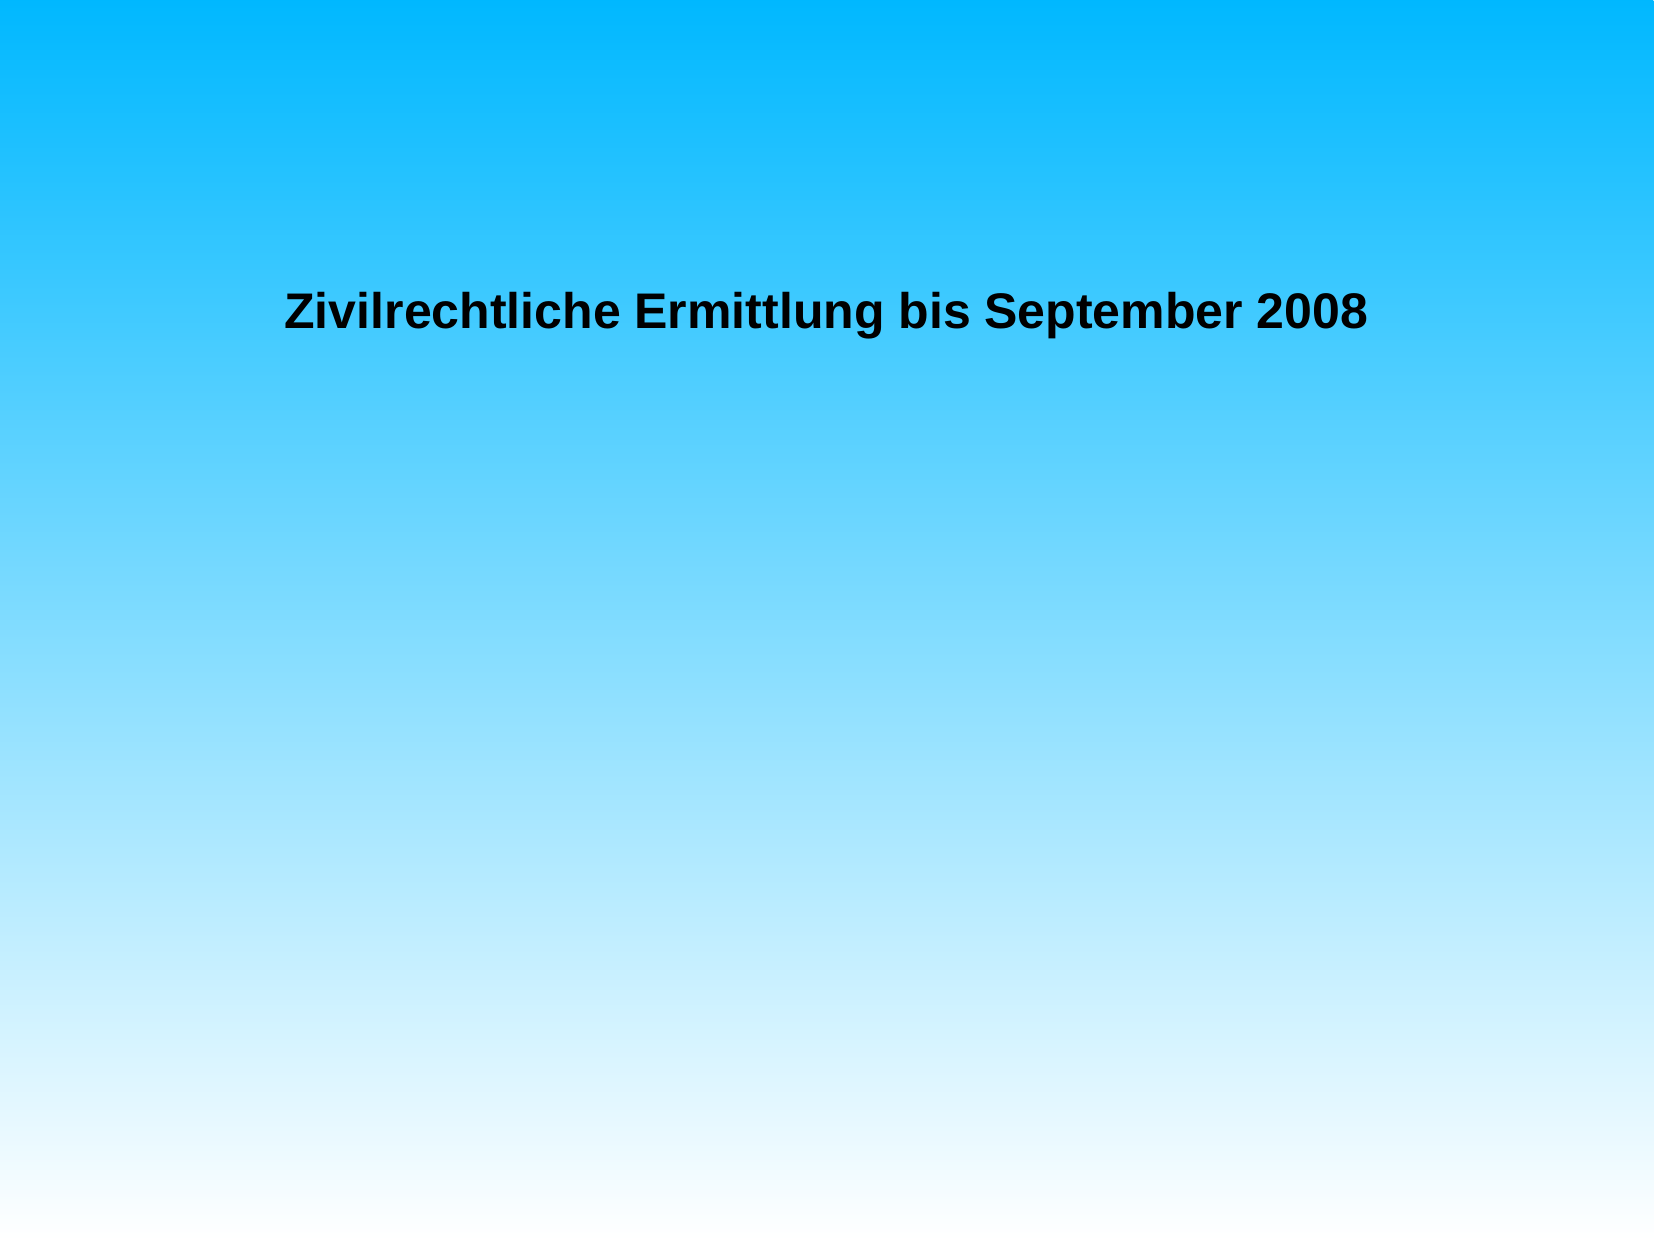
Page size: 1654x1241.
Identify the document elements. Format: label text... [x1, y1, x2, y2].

text_box Zivilrechtliche Ermittlung bis September 2008 [269, 295, 1384, 368]
